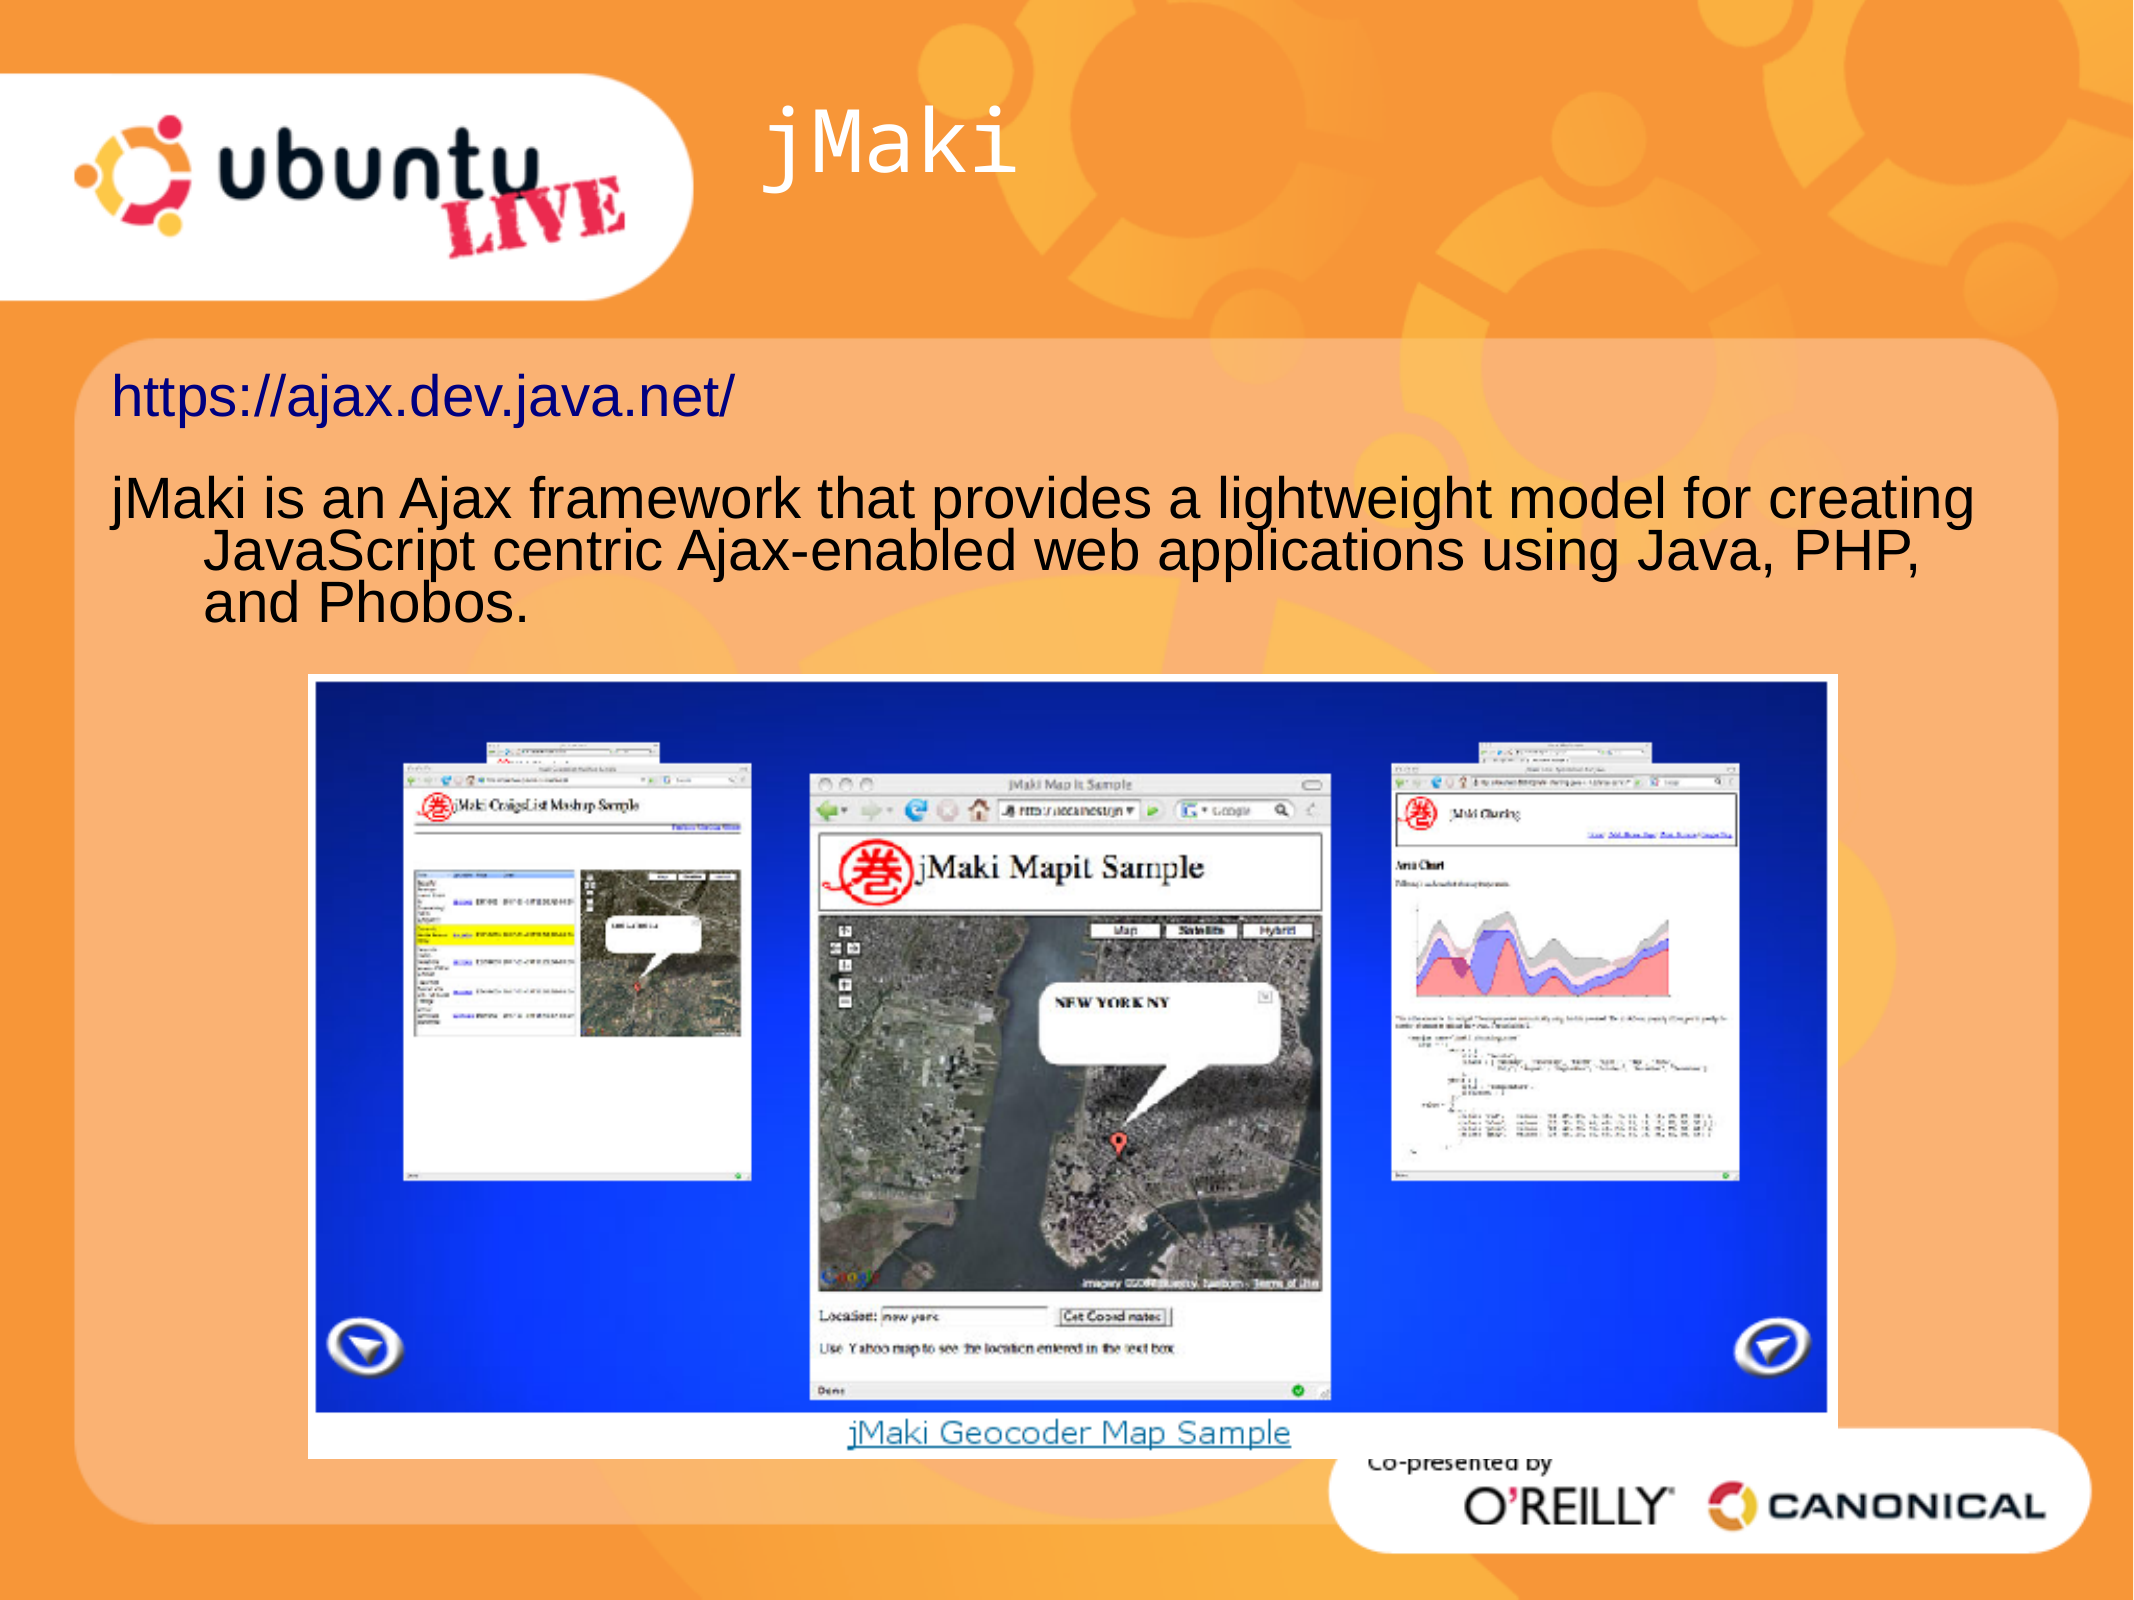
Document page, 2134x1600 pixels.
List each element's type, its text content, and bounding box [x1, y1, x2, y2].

picture [0, 0, 2134, 1600]
title jMaki [754, 75, 2134, 322]
list https://ajax.dev.java.net/ jMaki is an Ajax framework that provides a lightweight model for creating JavaScript centric Ajax-enabled web applications using Java, PHP, and Phobos. [66, 375, 2026, 1388]
